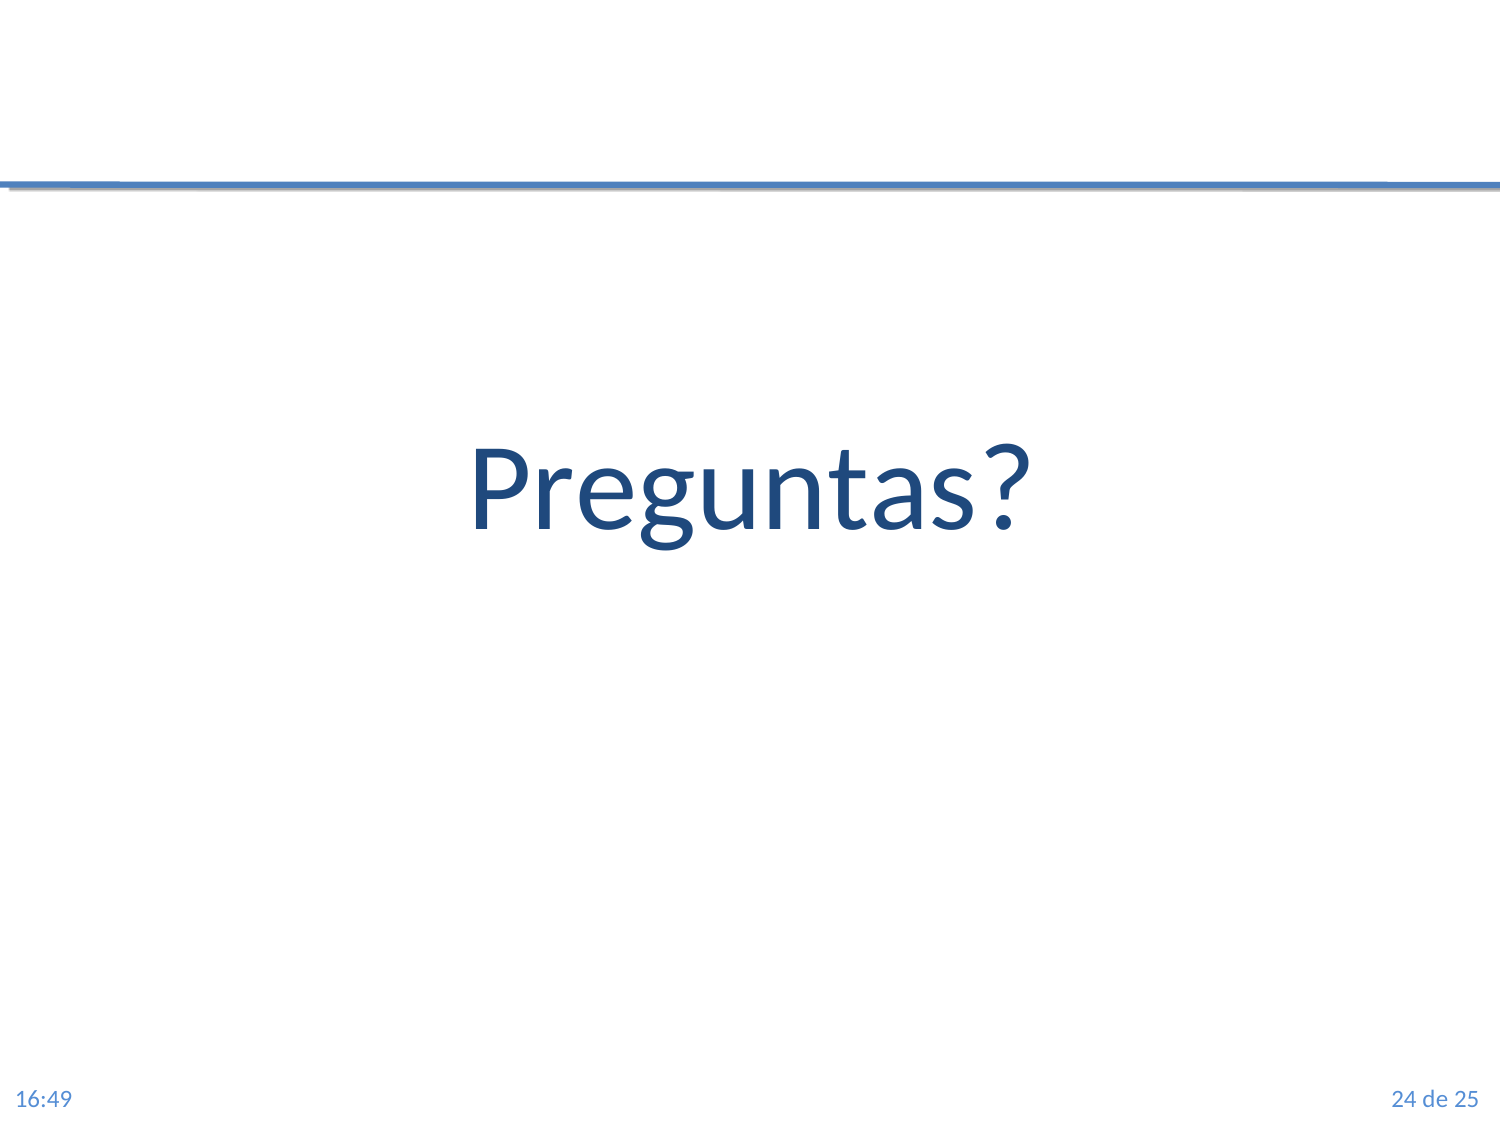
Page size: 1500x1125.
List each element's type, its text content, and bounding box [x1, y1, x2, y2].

text_box Preguntas? [76, 397, 1427, 610]
text_box <number> de 25 [1352, 1070, 1500, 1125]
text_box 16:49 [0, 1070, 124, 1125]
